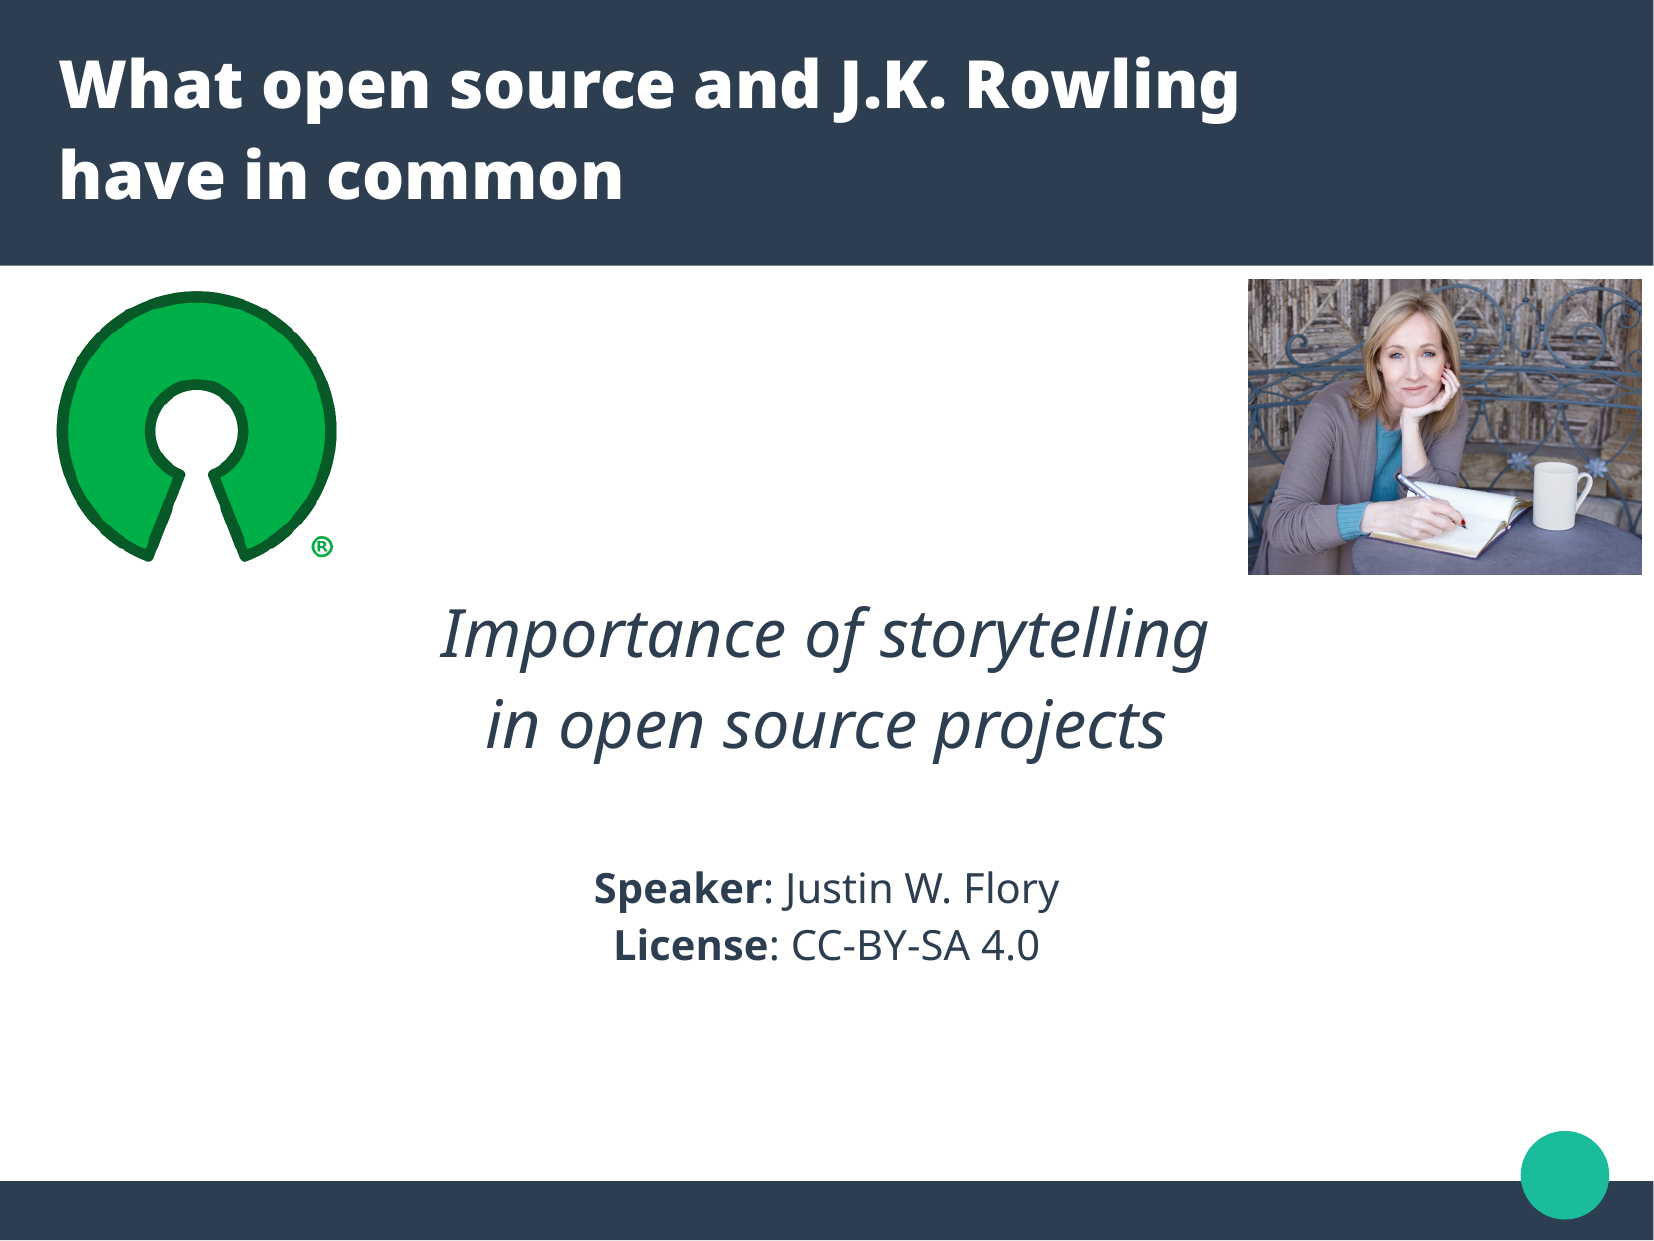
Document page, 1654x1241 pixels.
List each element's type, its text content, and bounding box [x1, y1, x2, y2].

subtitle Importance of storytelling in open source projects Speaker: Justin W. Flory License: CC-BY-SA 4.0 [59, 366, 1595, 1193]
picture [53, 285, 341, 573]
title What open source and J.K. Rowling have in common [59, 49, 1595, 207]
picture [1248, 279, 1642, 575]
